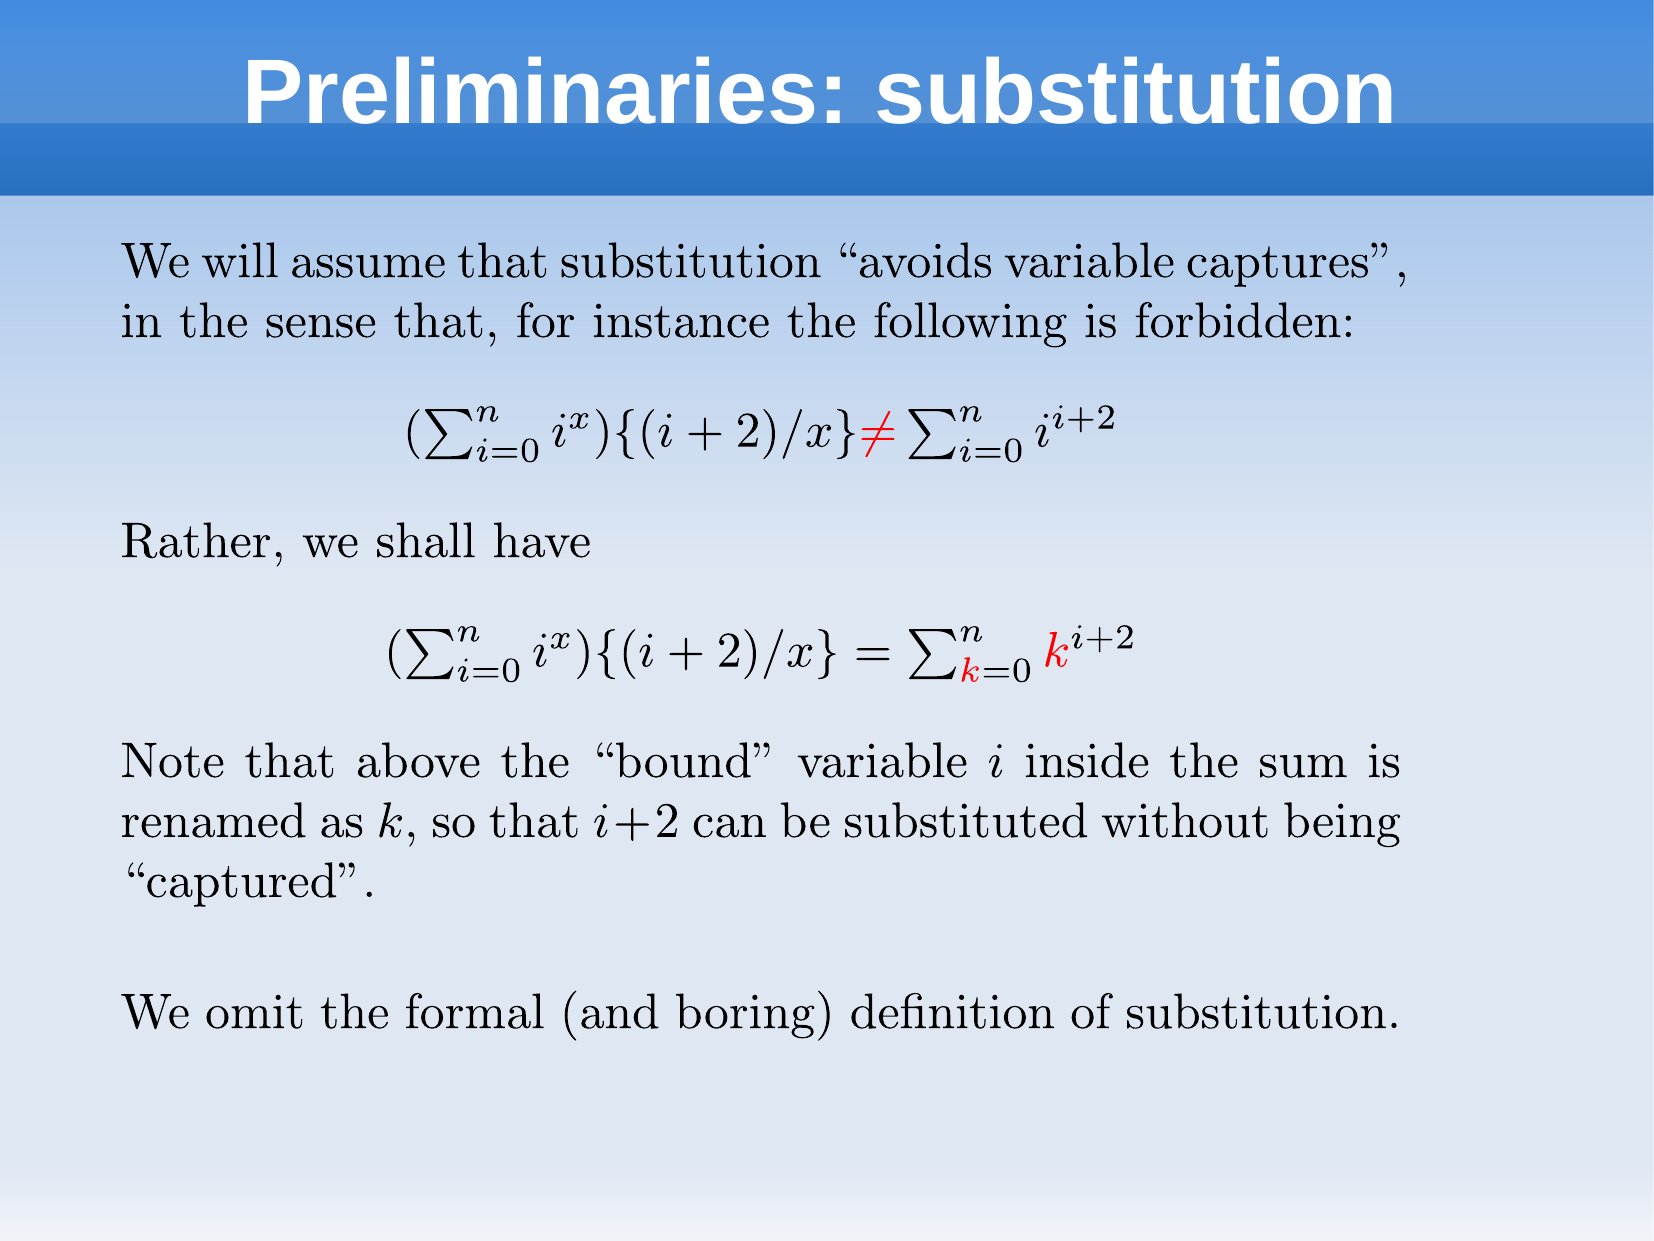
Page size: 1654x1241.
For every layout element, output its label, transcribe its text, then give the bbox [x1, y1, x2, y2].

picture [0, 0, 1654, 1241]
title Preliminaries: substitution [76, 0, 1565, 188]
